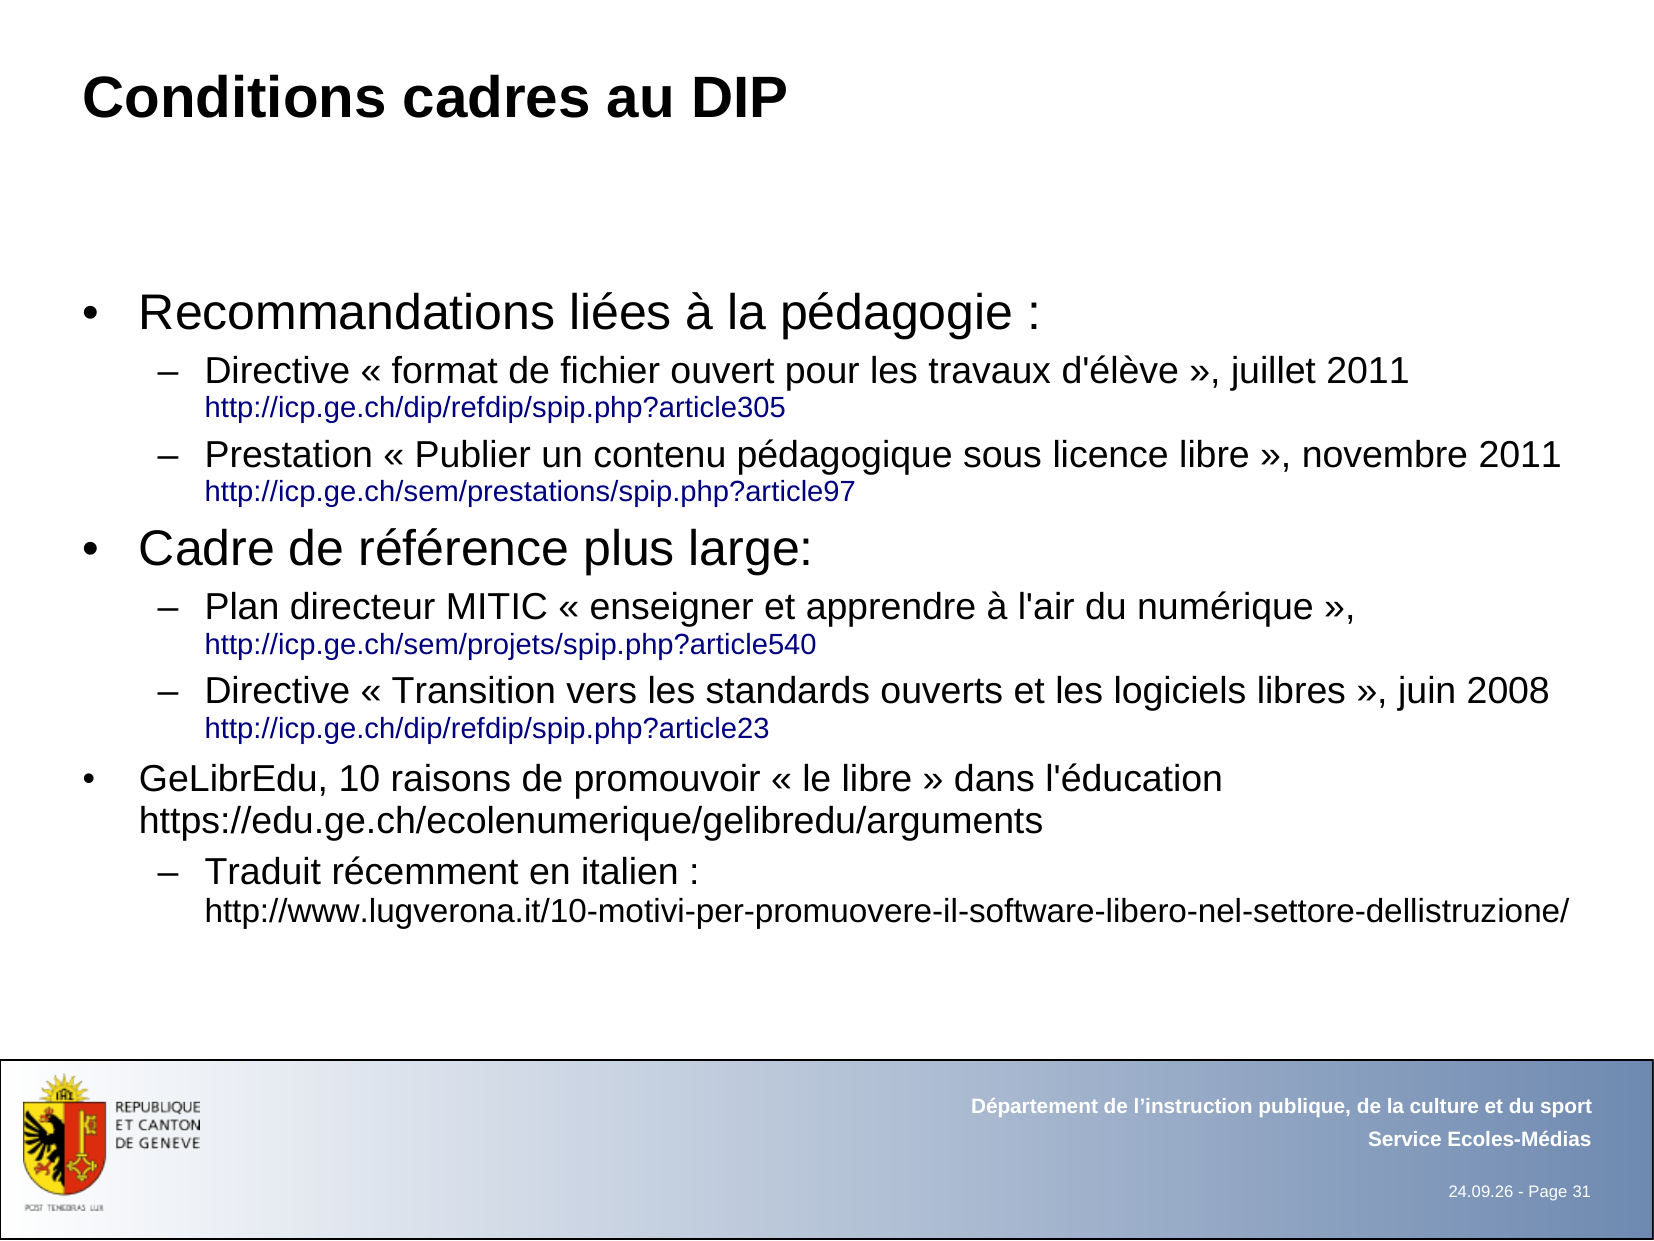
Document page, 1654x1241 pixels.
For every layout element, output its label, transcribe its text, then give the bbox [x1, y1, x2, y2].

picture [23, 1073, 200, 1211]
list Recommandations liées à la pédagogie : Directive « format de fichier ouvert pour les travaux d'élève », juillet 2011 http://icp.ge.ch/dip/refdip/spip.php?article305 Prestation « Publier un contenu pédagogique sous licence libre », novembre 2011 http://icp.ge.ch/sem/prestations/spip.php?article97 Cadre de référence plus large: Plan directeur MITIC « enseigner et apprendre à l'air du numérique », http://icp.ge.ch/sem/projets/spip.php?article540 Directive « Transition vers les standards ouverts et les logiciels libres », juin 2008 http://icp.ge.ch/dip/refdip/spip.php?article23 GeLibrEdu, 10 raisons de promouvoir « le libre » dans l'éducation https://edu.ge.ch/ecolenumerique/gelibredu/arguments Traduit récemment en italien : http://www.lugverona.it/10-motivi-per-promuovere-il-software-libero-nel-settore-dellistruzione/ [82, 284, 1625, 1097]
title Conditions cadres au DIP [82, 23, 1571, 172]
